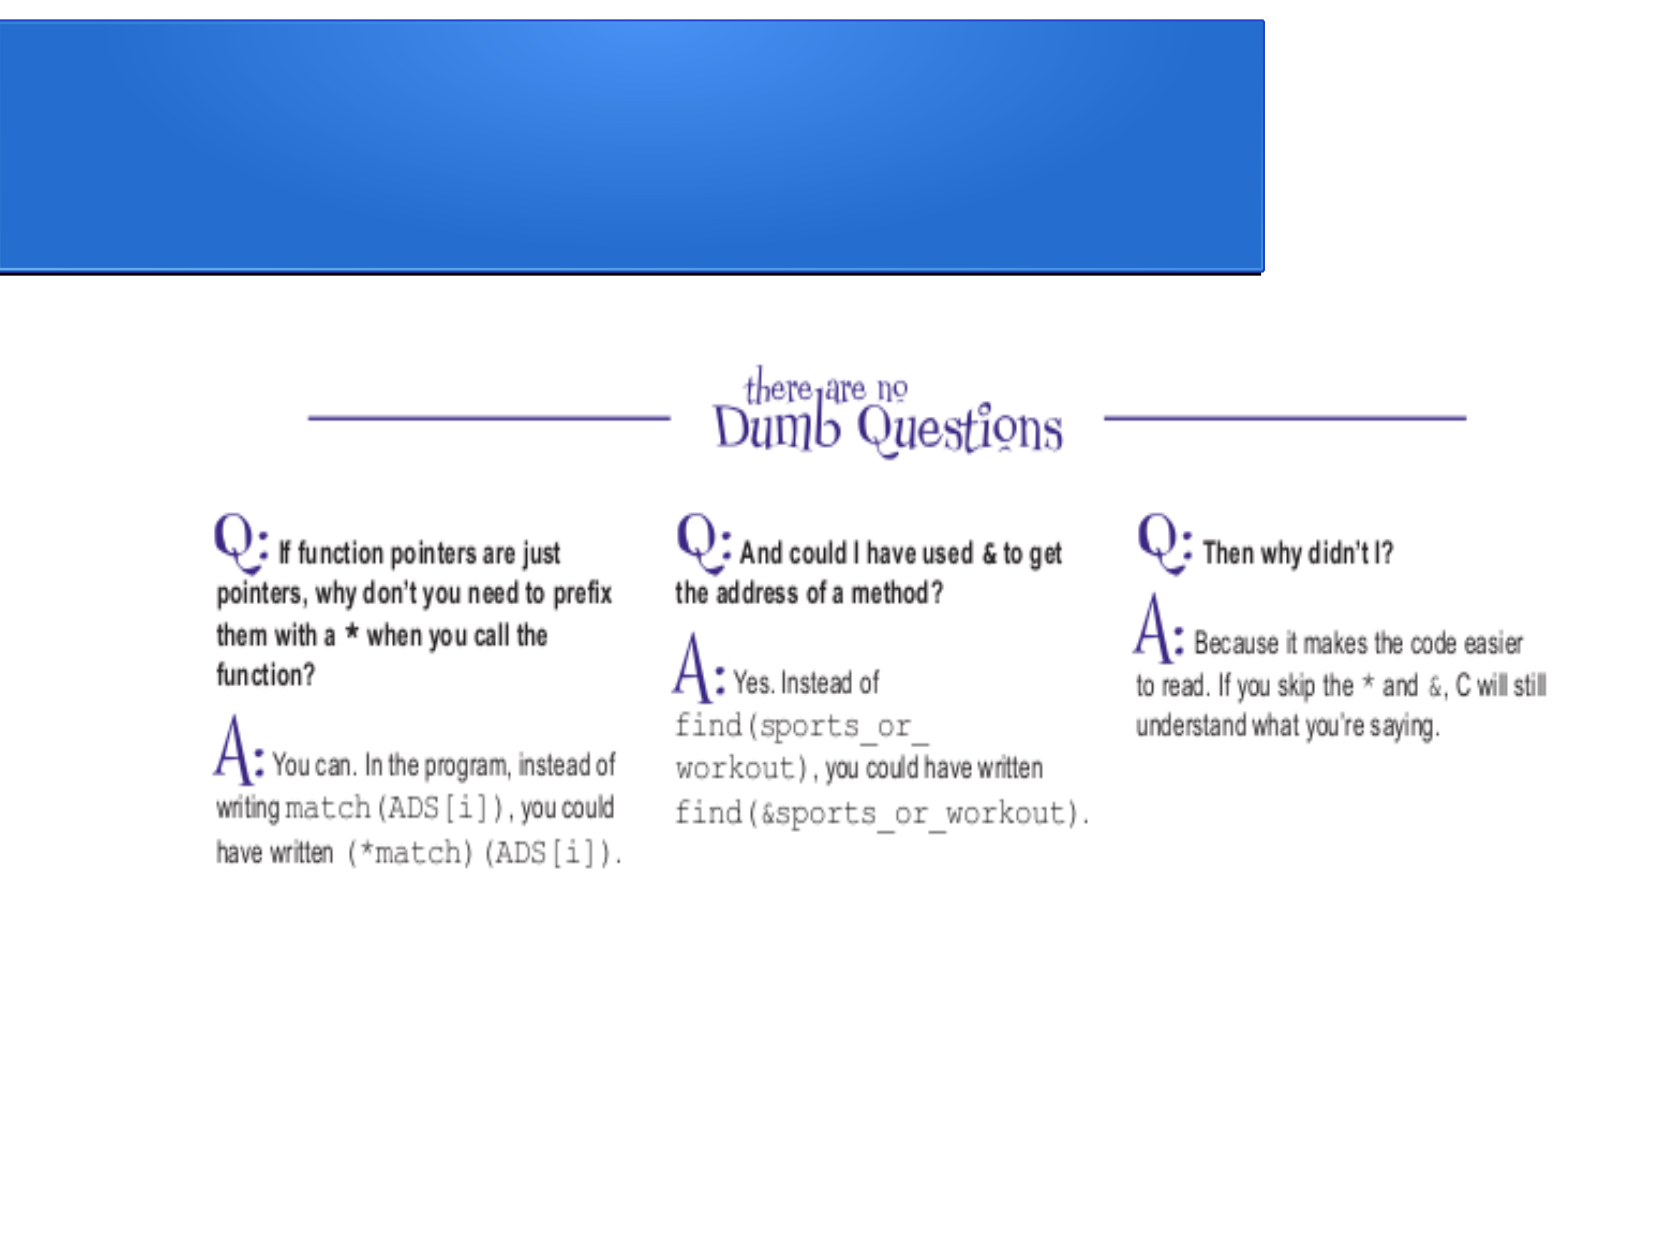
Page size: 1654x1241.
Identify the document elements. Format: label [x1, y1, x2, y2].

picture [153, 318, 1583, 898]
